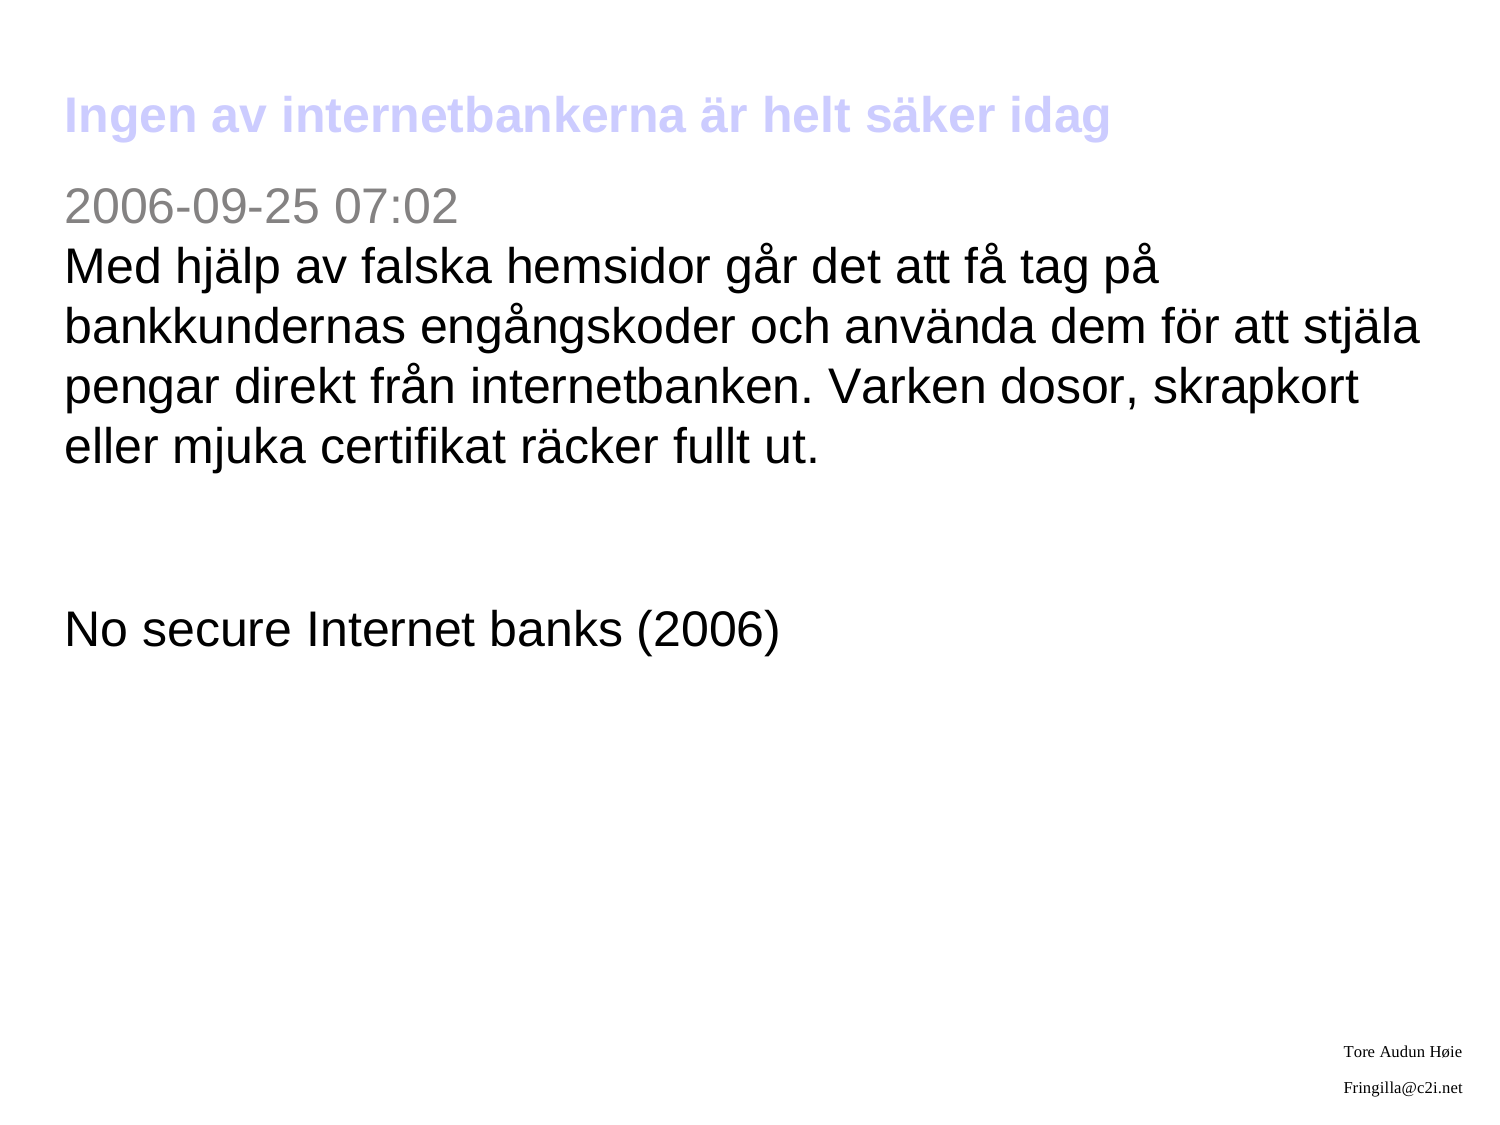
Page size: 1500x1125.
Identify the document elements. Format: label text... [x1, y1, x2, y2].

text_box Tore Audun Høie Fringilla@c2i.net [1328, 1033, 1500, 1105]
text_box Ingen av internetbankerna är helt säker idag 2006-09-25 07:02 Med hjälp av falska hemsidor går det att få tag på bankkundernas engångskoder och använda dem för att stjäla pengar direkt från internetbanken. Varken dosor, skrapkort eller mjuka certifikat räcker fullt ut. No secure Internet banks (2006) [50, 74, 1476, 756]
